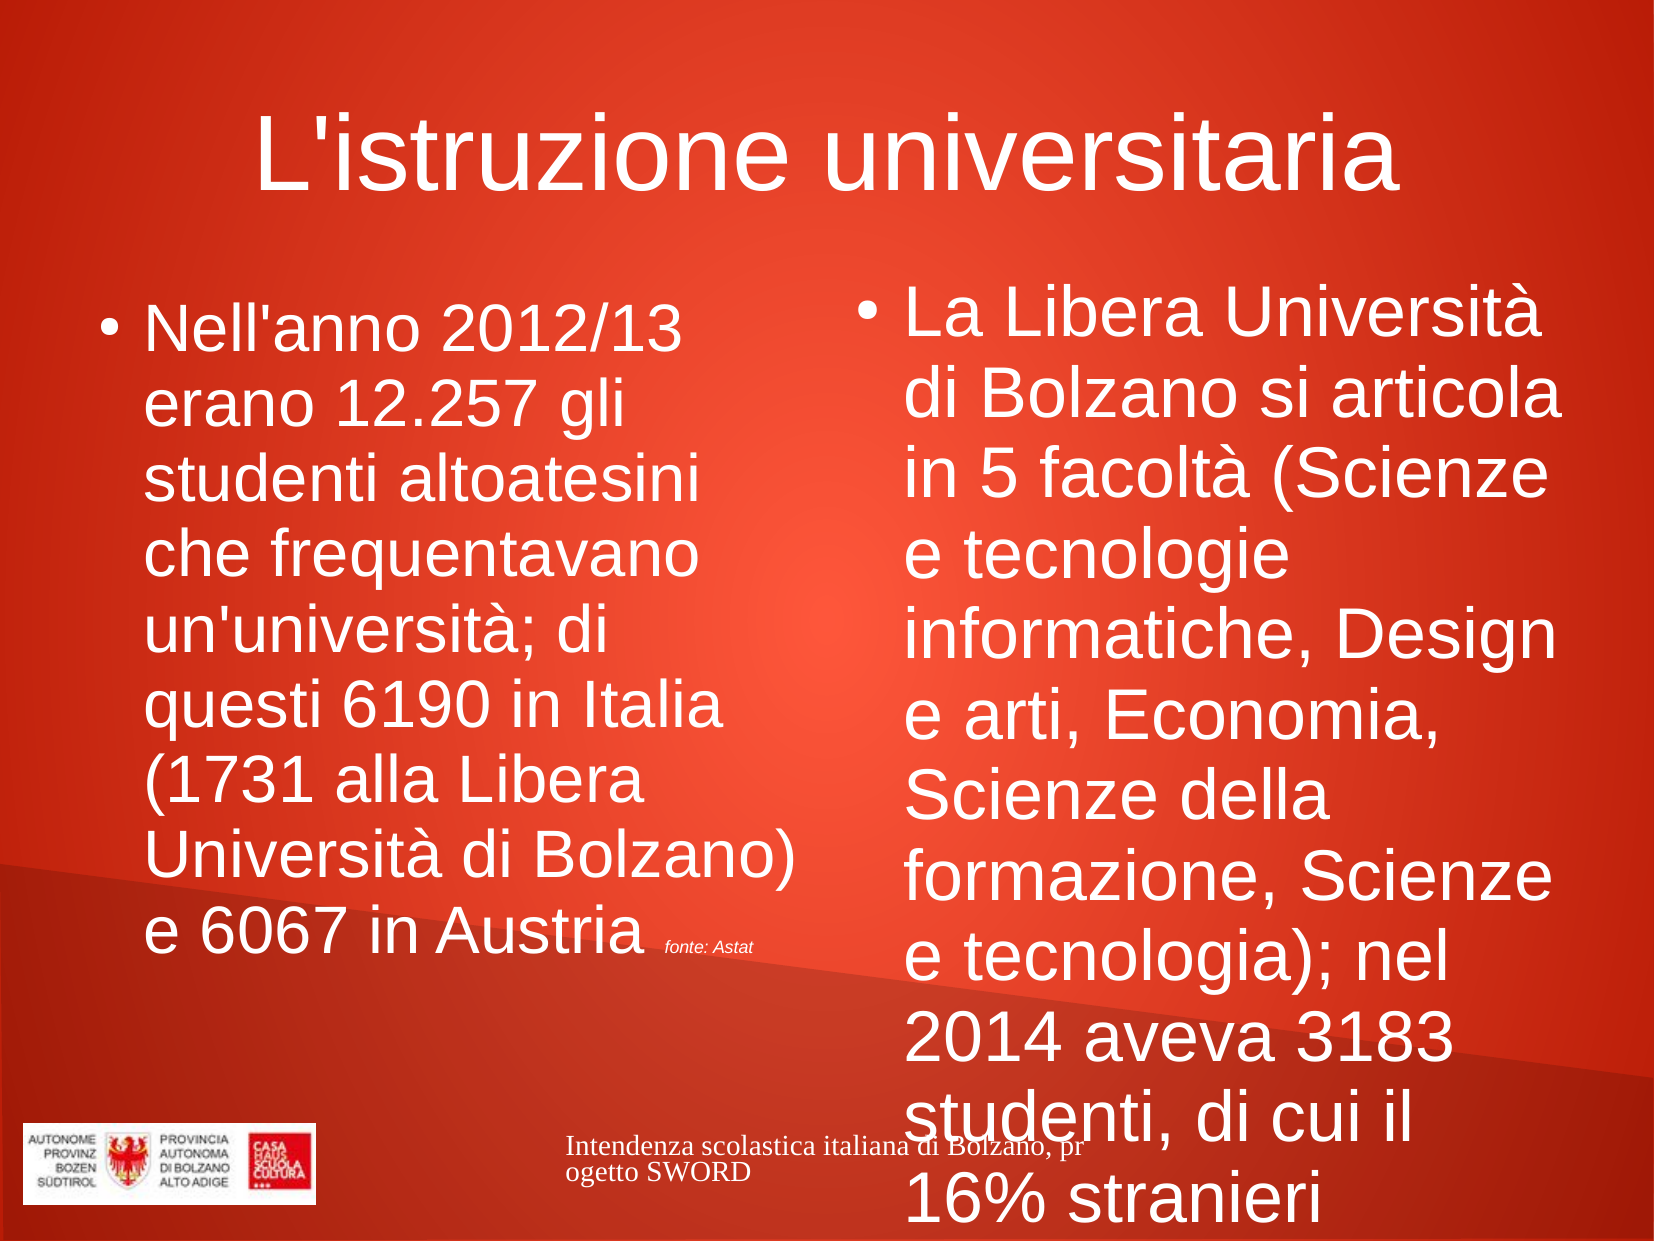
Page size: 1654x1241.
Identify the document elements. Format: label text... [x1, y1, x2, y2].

title L'istruzione universitaria [82, 49, 1571, 257]
list La Libera Università di Bolzano si articola in 5 facoltà (Scienze e tecnologie informatiche, Design e arti, Economia, Scienze della formazione, Scienze e tecnologia); nel 2014 aveva 3183 studenti, di cui il 16% stranieri fonte: http://www.unibz.it/SiteCollectionDocuments/2014_Dati_Fatti.pdf [838, 271, 1565, 1241]
picture [23, 1123, 316, 1205]
list Nell'anno 2012/13 erano 12.257 gli studenti altoatesini che frequentavano un'università; di questi 6190 in Italia (1731 alla Libera Università di Bolzano) e 6067 in Austria fonte: Astat [82, 290, 809, 1010]
